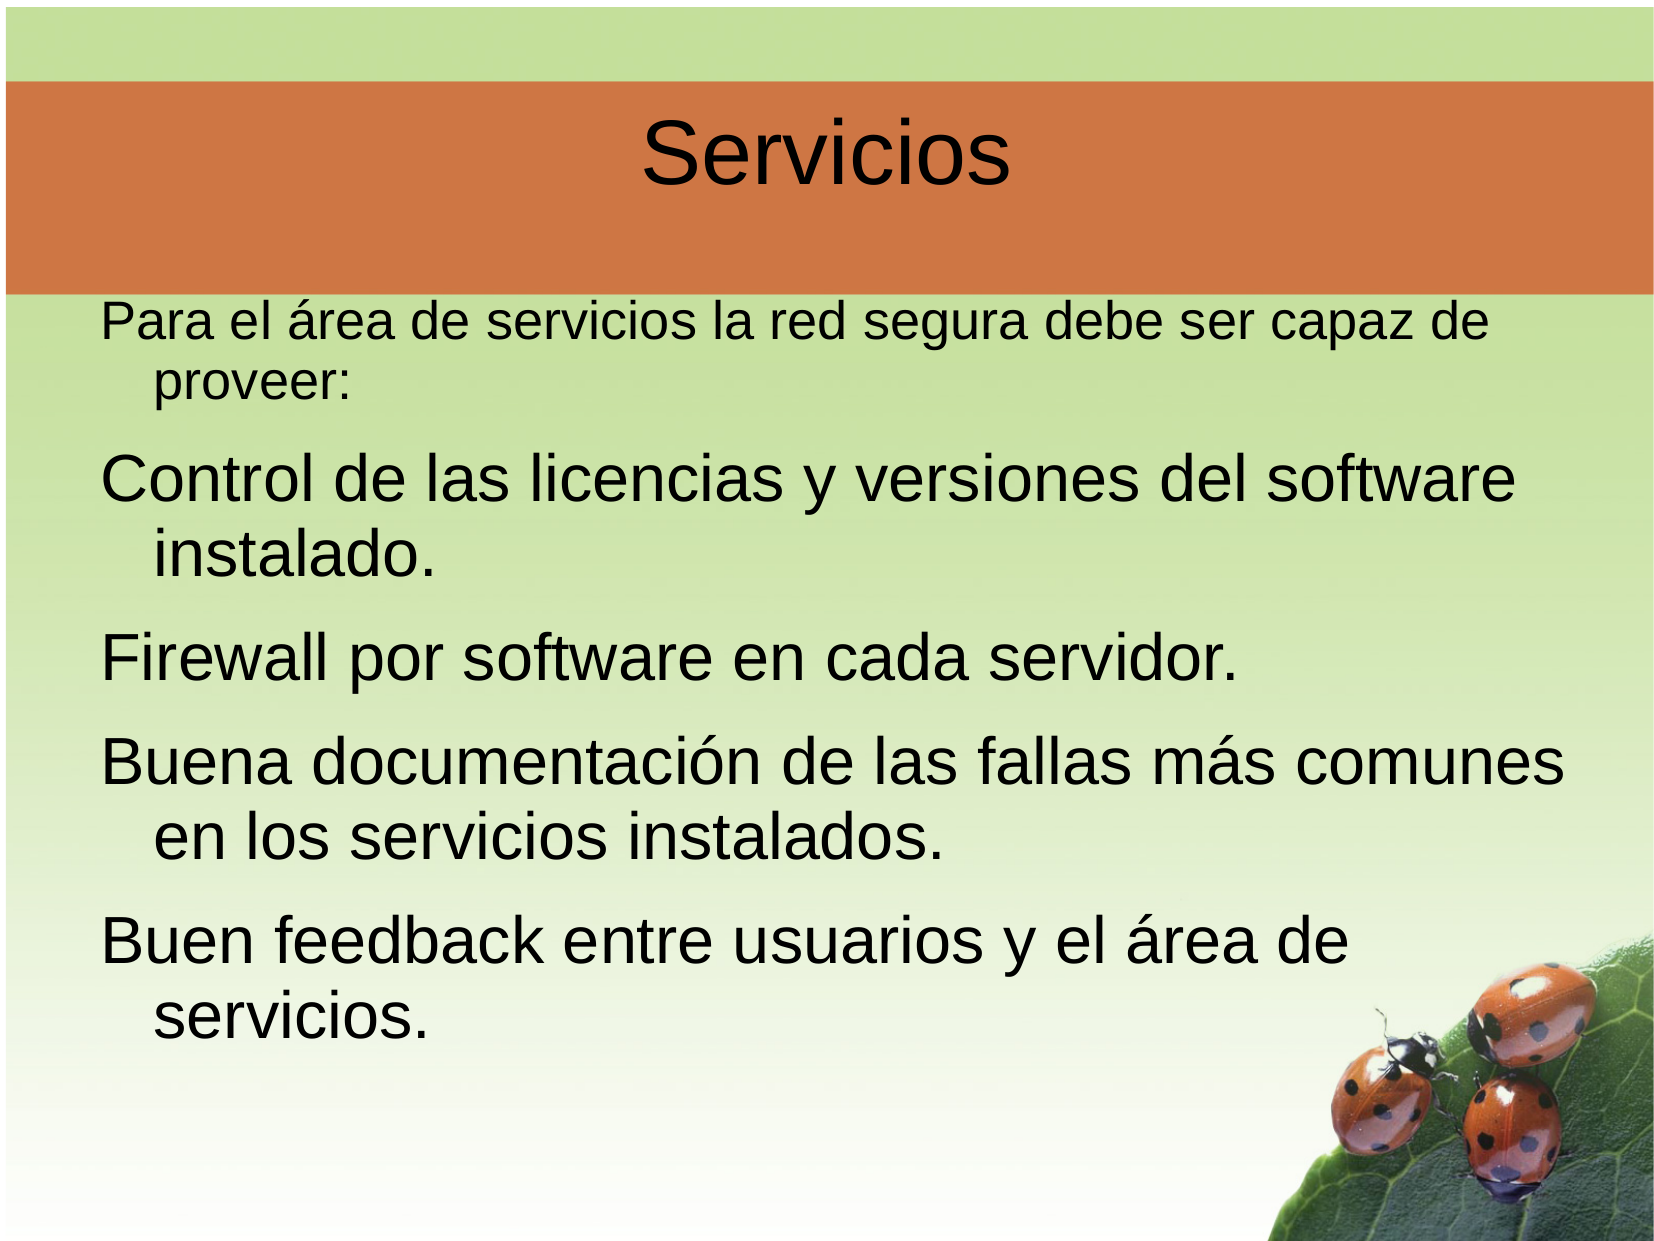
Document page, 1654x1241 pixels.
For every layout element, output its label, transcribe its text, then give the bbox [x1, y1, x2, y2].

picture [5, 7, 1654, 1241]
title Servicios [82, 56, 1571, 250]
list Para el área de servicios la red segura debe ser capaz de proveer: Control de las licencias y versiones del software instalado. Firewall por software en cada servidor. Buena documentación de las fallas más comunes en los servicios instalados. Buen feedback entre usuarios y el área de servicios. [82, 290, 1571, 1094]
